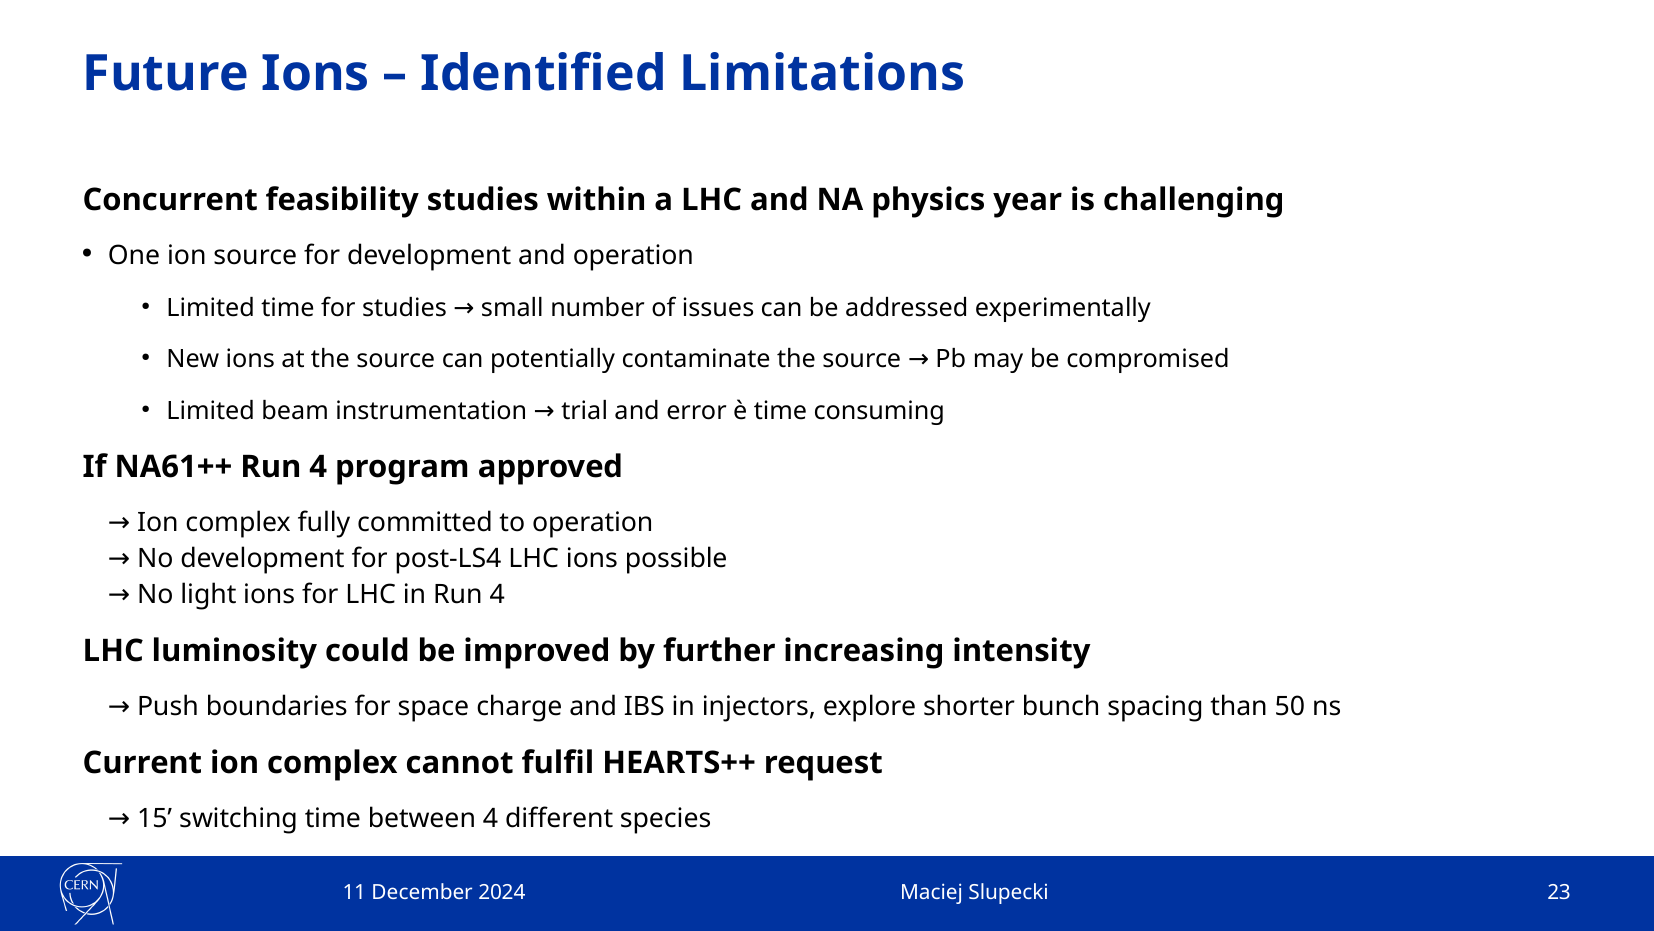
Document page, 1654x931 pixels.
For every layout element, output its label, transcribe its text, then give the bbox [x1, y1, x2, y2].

title Future Ions – Identified Limitations [82, 37, 1571, 177]
picture [56, 859, 127, 928]
list Concurrent feasibility studies within a LHC and NA physics year is challenging One ion source for development and operation Limited time for studies → small number of issues can be addressed experimentally New ions at the source can potentially contaminate the source → Pb may be compromised Limited beam instrumentation → trial and error è time consuming If NA61++ Run 4 program approved → Ion complex fully committed to operation → No development for post-LS4 LHC ions possible → No light ions for LHC in Run 4 LHC luminosity could be improved by further increasing intensity → Push boundaries for space charge and IBS in injectors, explore shorter bunch spacing than 50 ns Current ion complex cannot fulfil HEARTS++ request → 15’ switching time between 4 different species [82, 177, 1571, 839]
